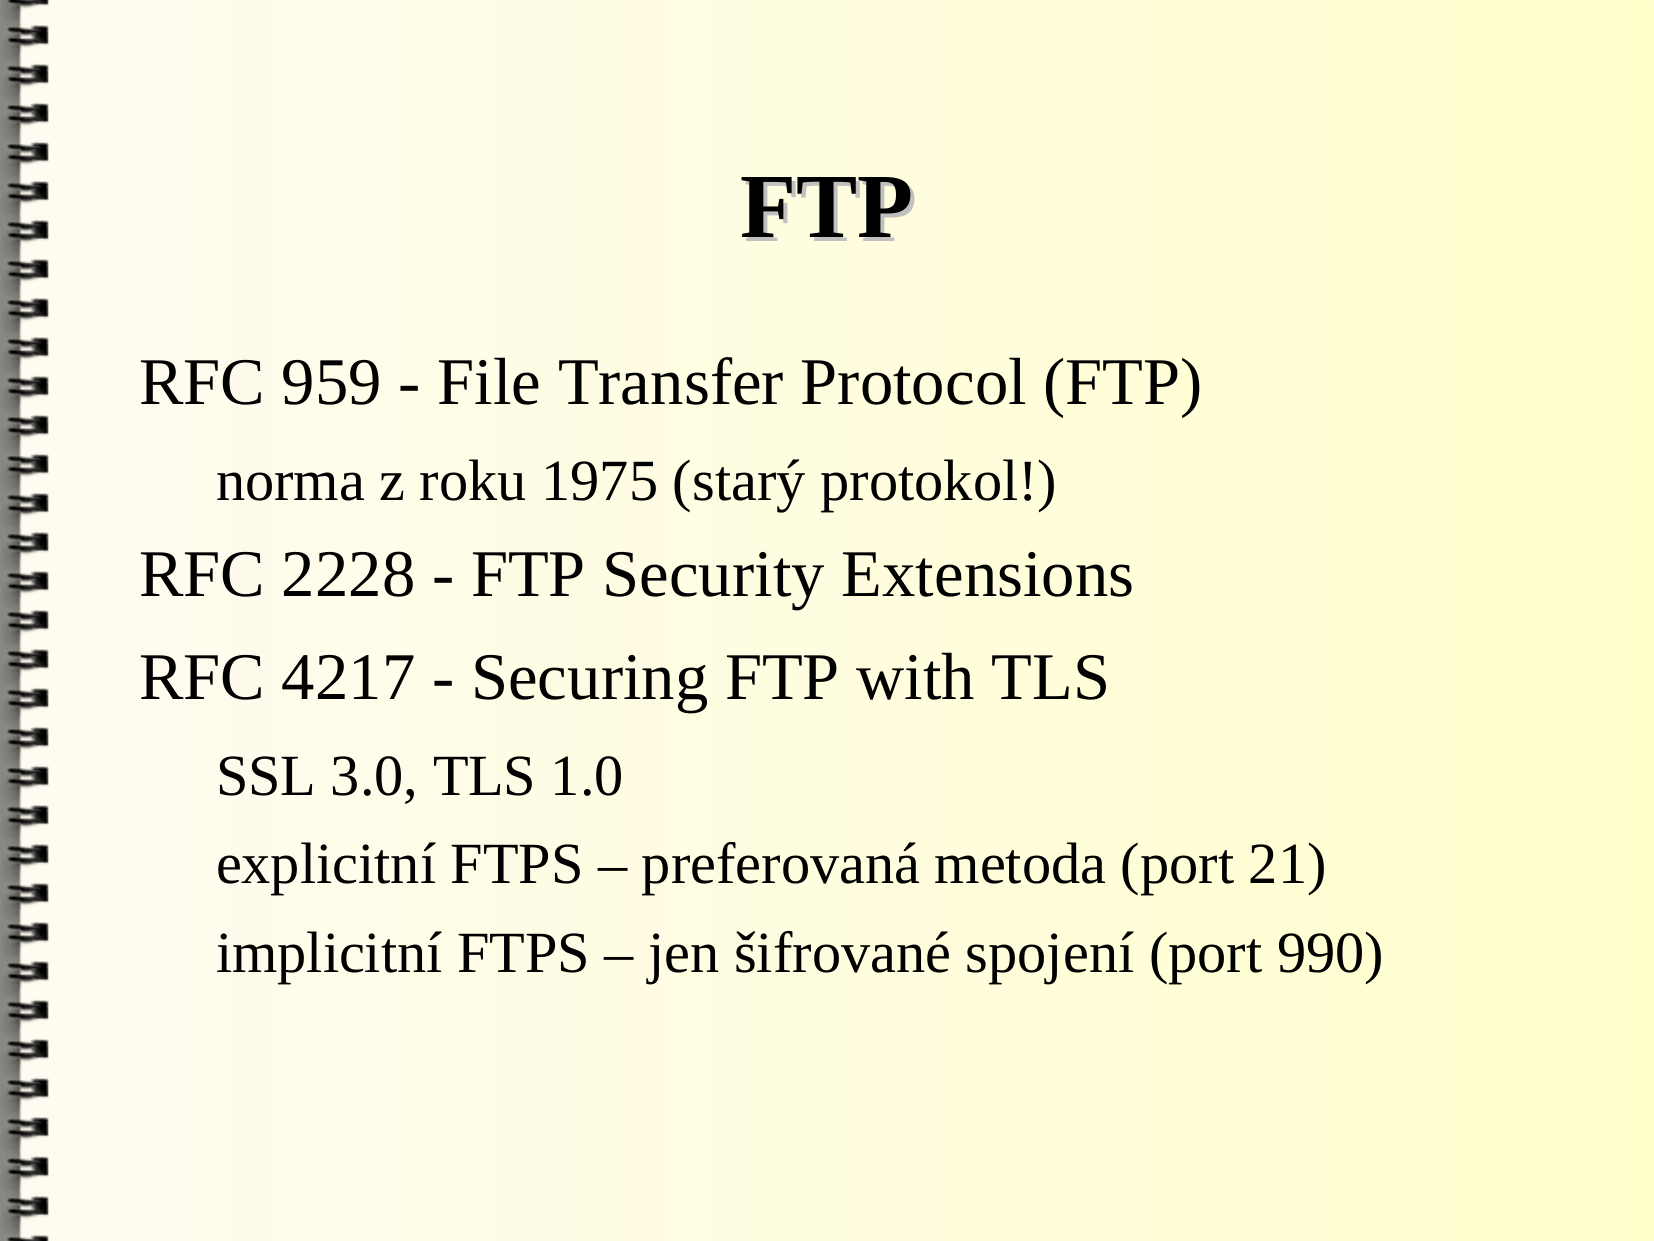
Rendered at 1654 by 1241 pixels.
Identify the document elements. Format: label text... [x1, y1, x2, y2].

picture [0, 0, 1654, 1241]
list RFC 959 - File Transfer Protocol (FTP) norma z roku 1975 (starý protokol!) RFC 2228 - FTP Security Extensions RFC 4217 - Securing FTP with TLS SSL 3.0, TLS 1.0 explicitní FTPS – preferovaná metoda (port 21) implicitní FTPS – jen šifrované spojení (port 990) [121, 344, 1534, 989]
title FTP [121, 102, 1534, 311]
